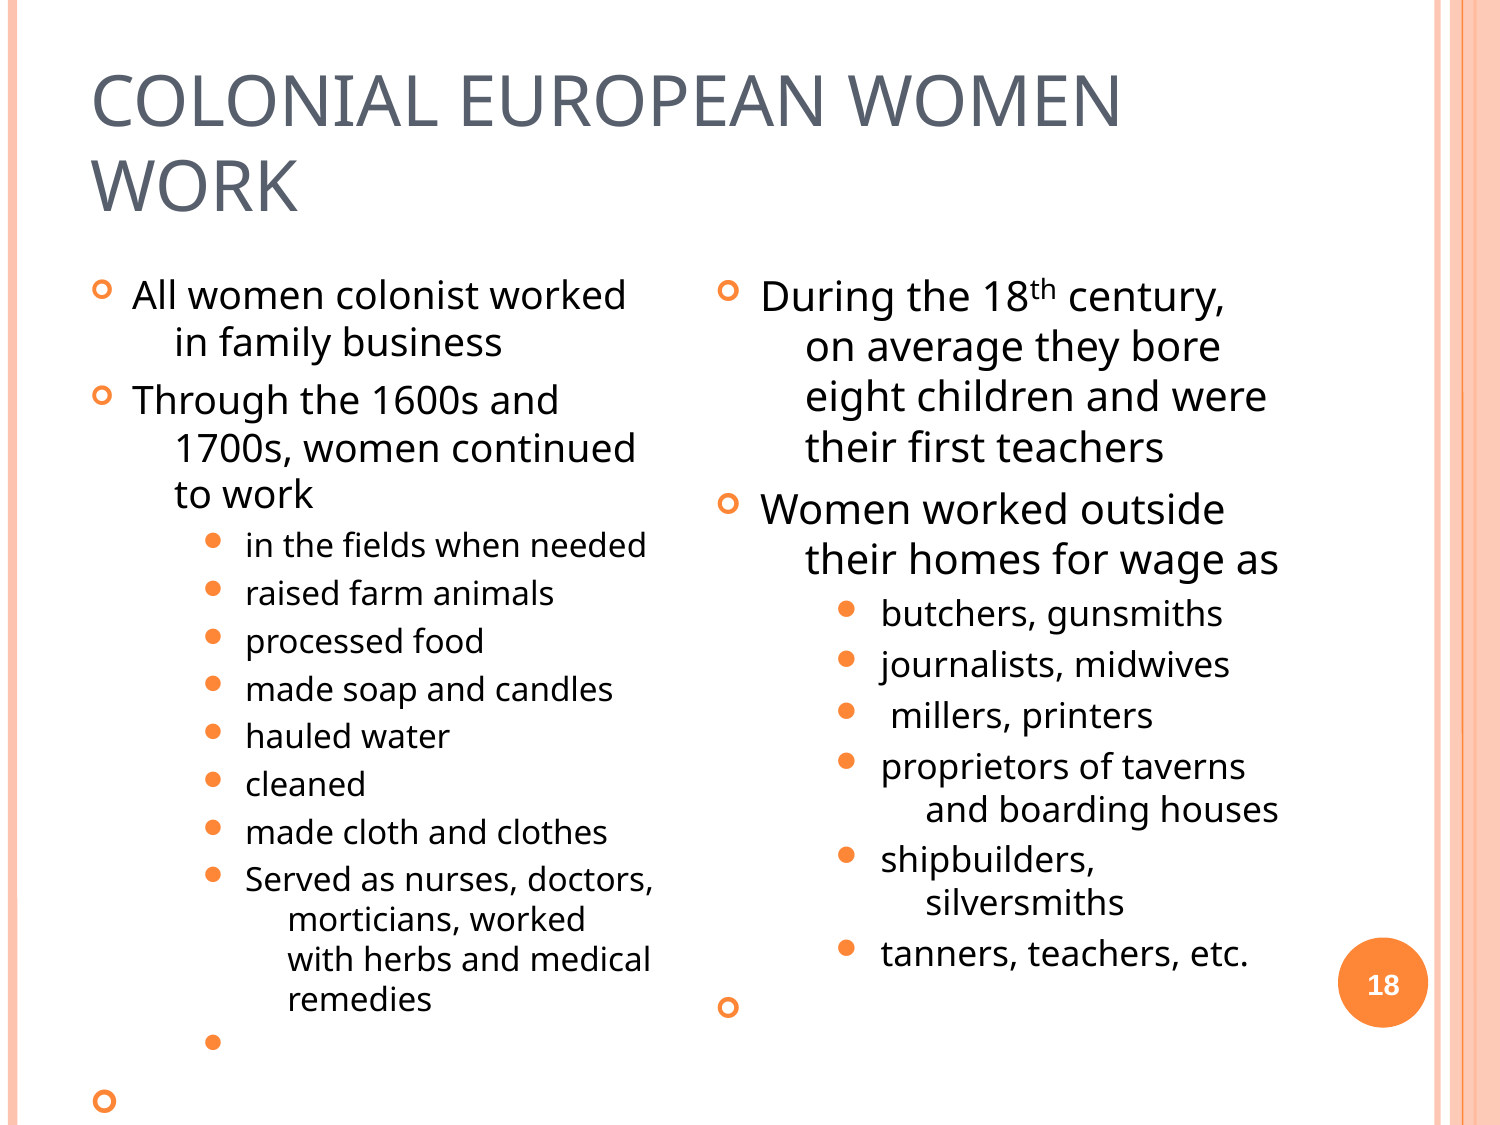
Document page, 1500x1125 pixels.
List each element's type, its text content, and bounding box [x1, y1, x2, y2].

title Colonial European Women Work [75, 45, 1300, 233]
text_box [1333, 940, 1434, 1027]
list All women colonist worked in family business Through the 1600s and 1700s, women continued to work in the fields when needed raised farm animals processed food made soap and candles hauled water cleaned made cloth and clothes Served as nurses, doctors, morticians, worked with herbs and medical remedies [75, 262, 676, 1038]
list During the 18th century, on average they bore eight children and were their first teachers Women worked outside their homes for wage as butchers, gunsmiths journalists, midwives millers, printers proprietors of taverns and boarding houses shipbuilders, silversmiths tanners, teachers, etc. [700, 262, 1301, 1013]
